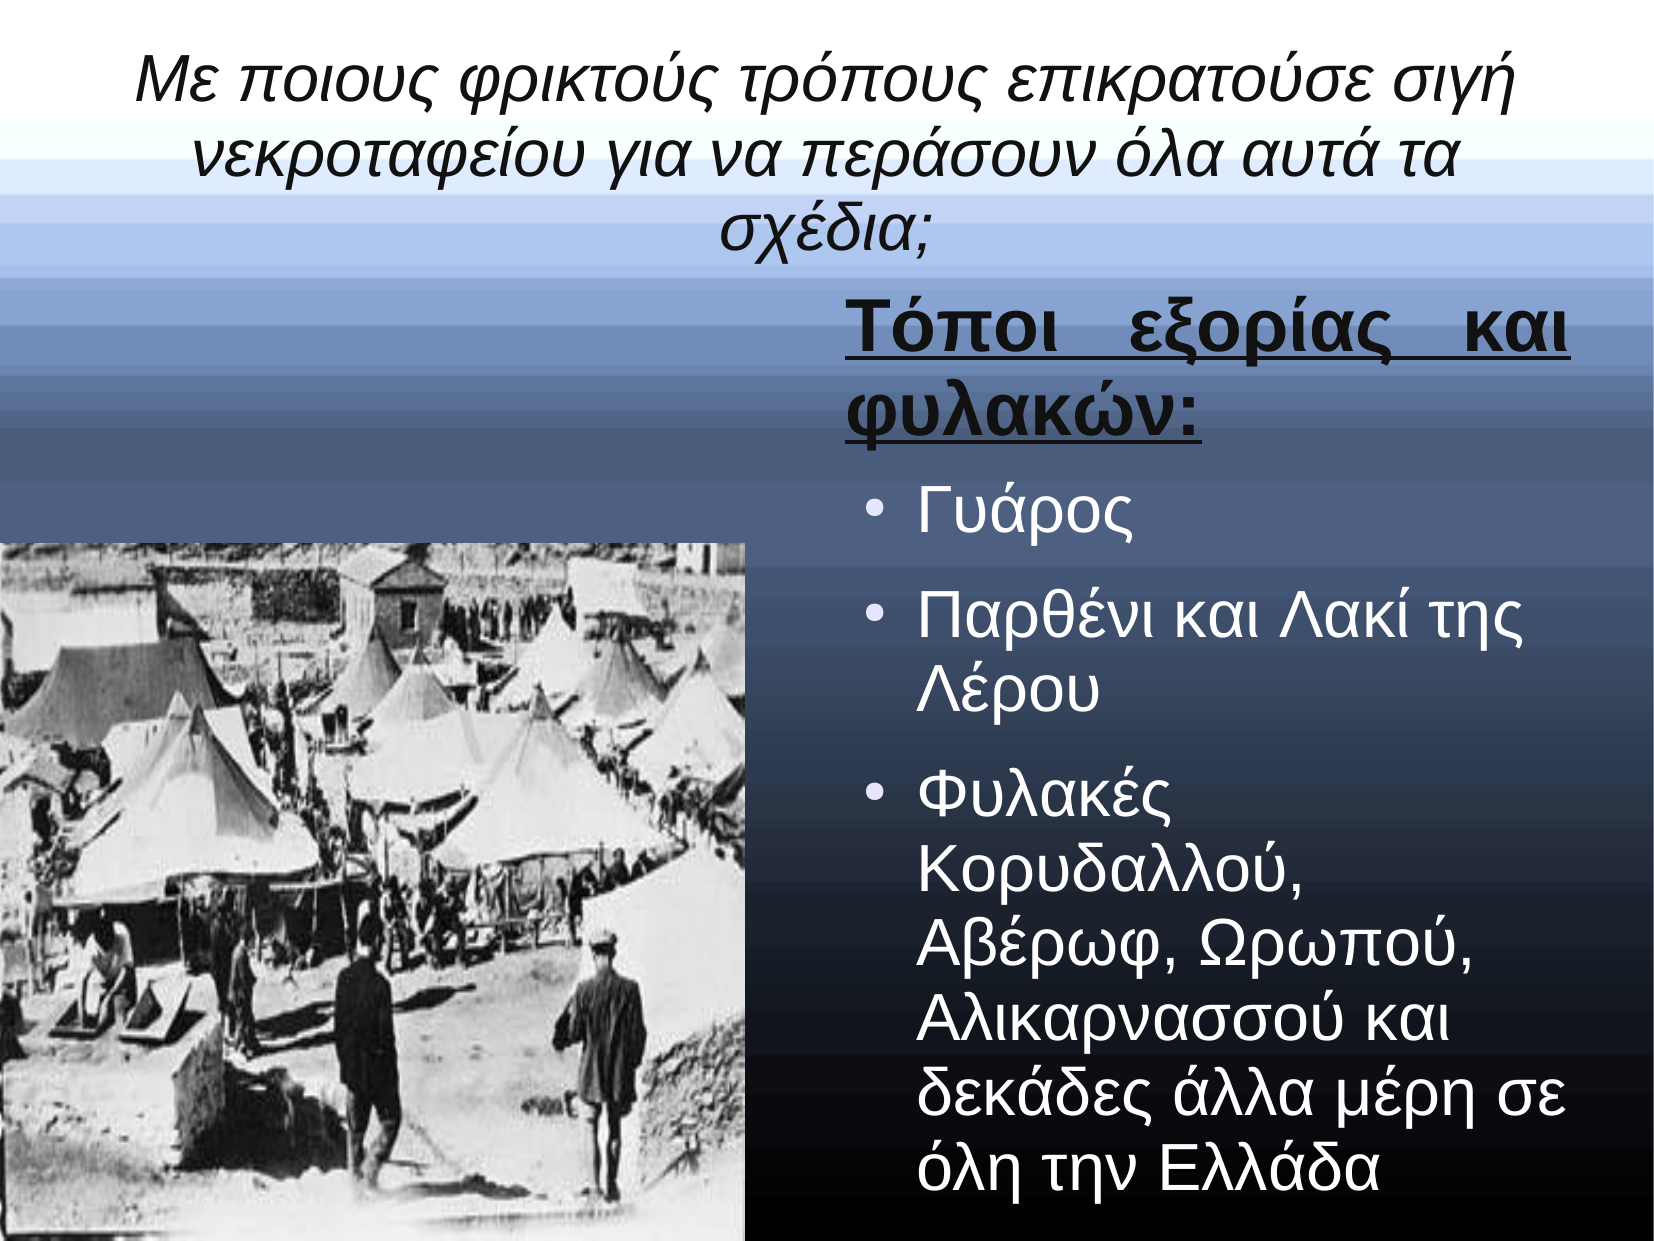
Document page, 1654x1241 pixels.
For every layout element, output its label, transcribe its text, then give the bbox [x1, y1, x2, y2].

title Με ποιους φρικτούς τρόπους επικρατούσε σιγή νεκροταφείου για να περάσουν όλα αυτά τα σχέδια; [82, 40, 1571, 266]
list Τόποι εξορίας και φυλακών: [845, 283, 1572, 472]
list [82, 354, 809, 1109]
list Γυάρος Παρθένι και Λακί της Λέρου Φυλακές Κορυδαλλού, Αβέρωφ, Ωρωπού, Αλικαρνασσού και δεκάδες άλλα μέρη σε όλη την Ελλάδα [845, 472, 1572, 1241]
picture [0, 0, 1654, 1241]
